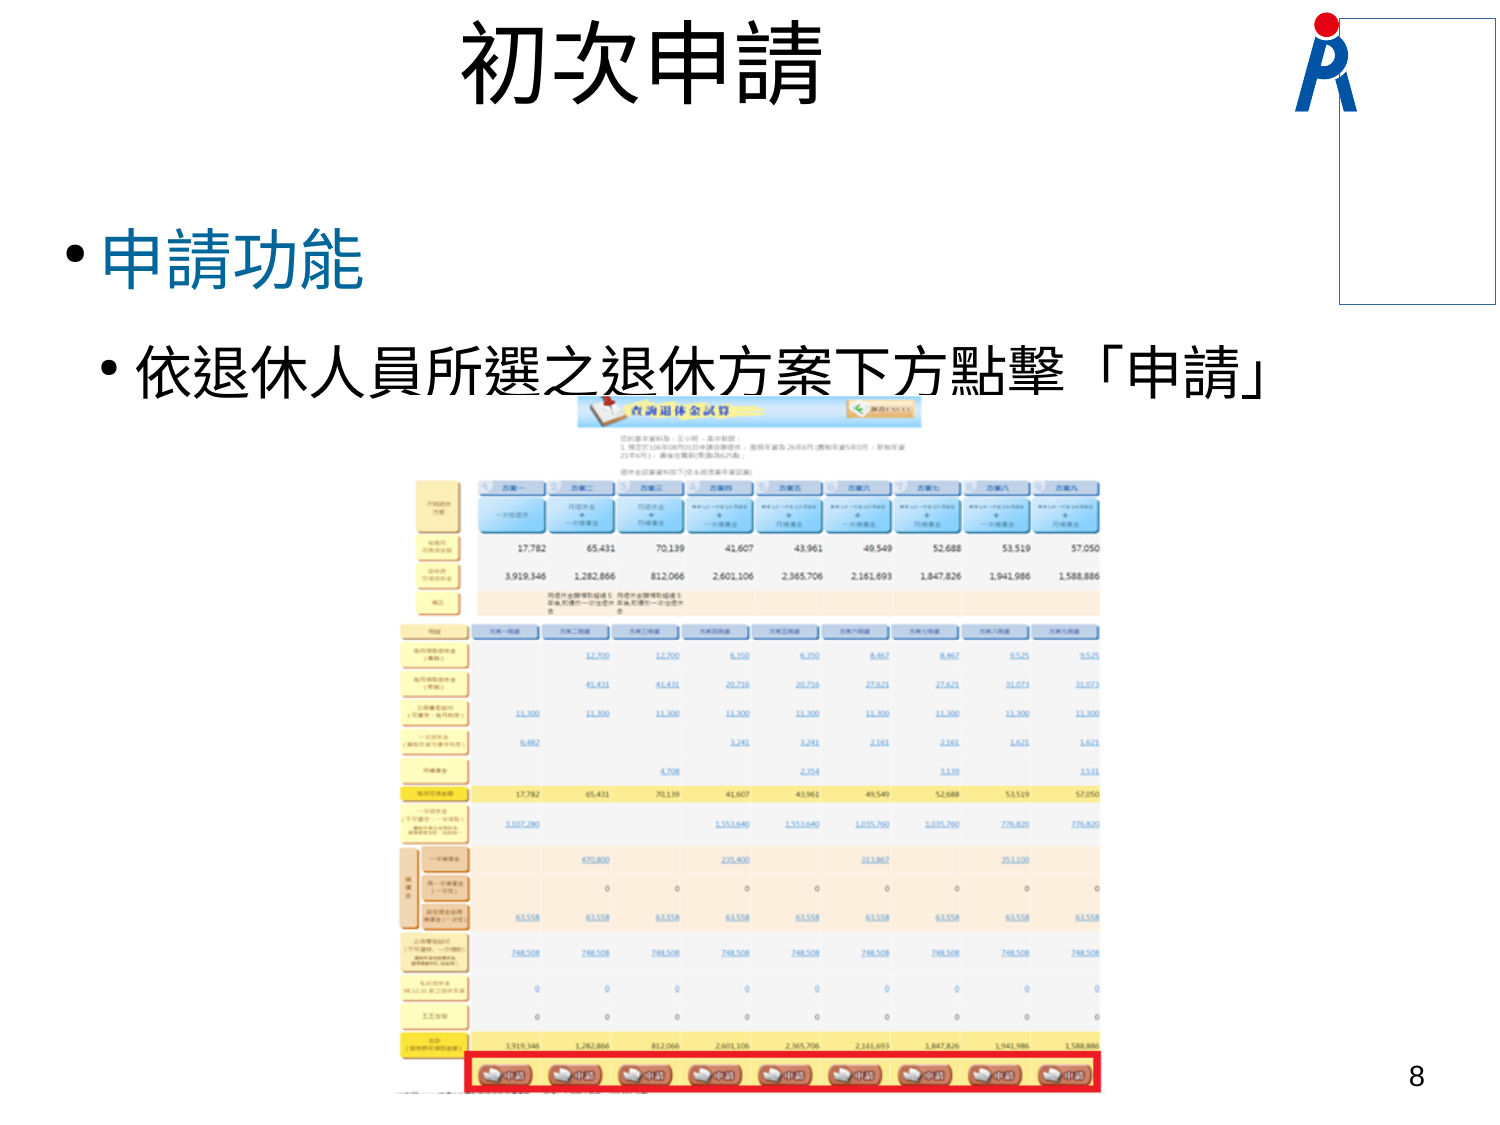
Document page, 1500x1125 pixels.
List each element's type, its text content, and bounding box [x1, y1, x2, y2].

picture [1278, 0, 1374, 128]
slide_number 8 [1074, 1059, 1425, 1110]
picture [394, 395, 1106, 1094]
title 初次申請 [59, 2, 1225, 113]
list 申請功能 依退休人員所選之退休方案下方點擊「申請」 [63, 206, 1414, 950]
